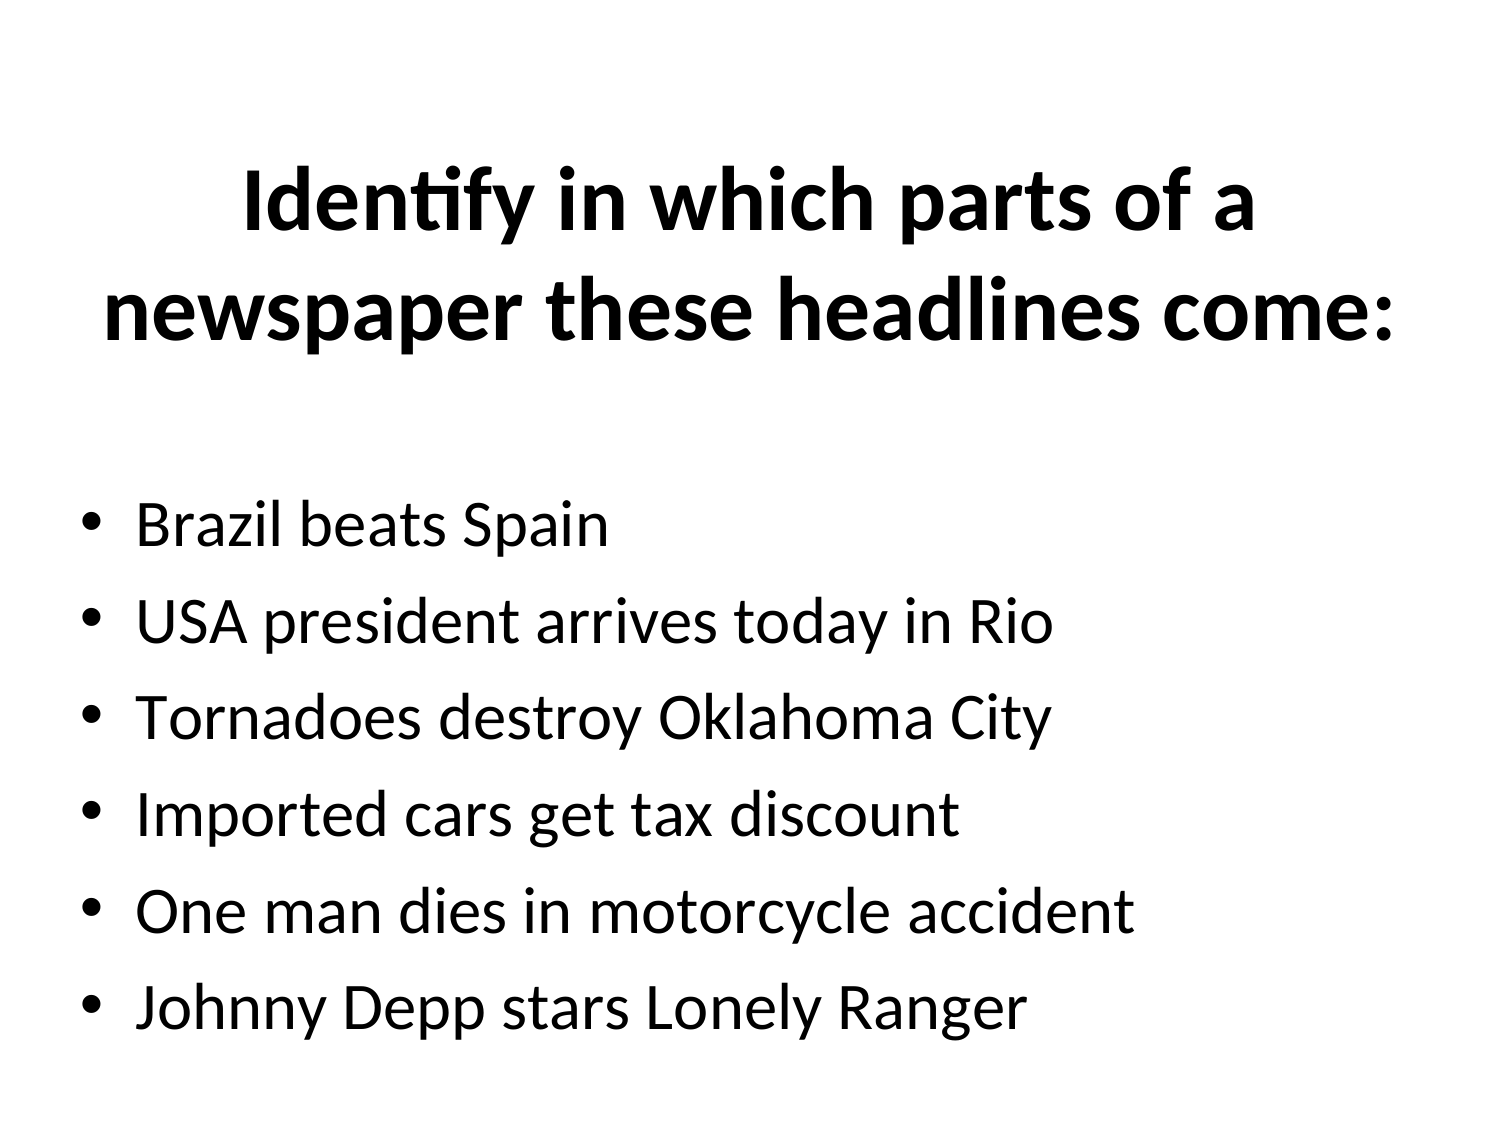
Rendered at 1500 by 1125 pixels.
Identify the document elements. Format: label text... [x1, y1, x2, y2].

text_box Brazil beats Spain USA president arrives today in Rio Tornadoes destroy Oklahoma City Imported cars get tax discount One man dies in motorcycle accident Johnny Depp stars Lonely Ranger [64, 472, 1415, 1075]
text_box Identify in which parts of a newspaper these headlines come: [75, 45, 1426, 233]
